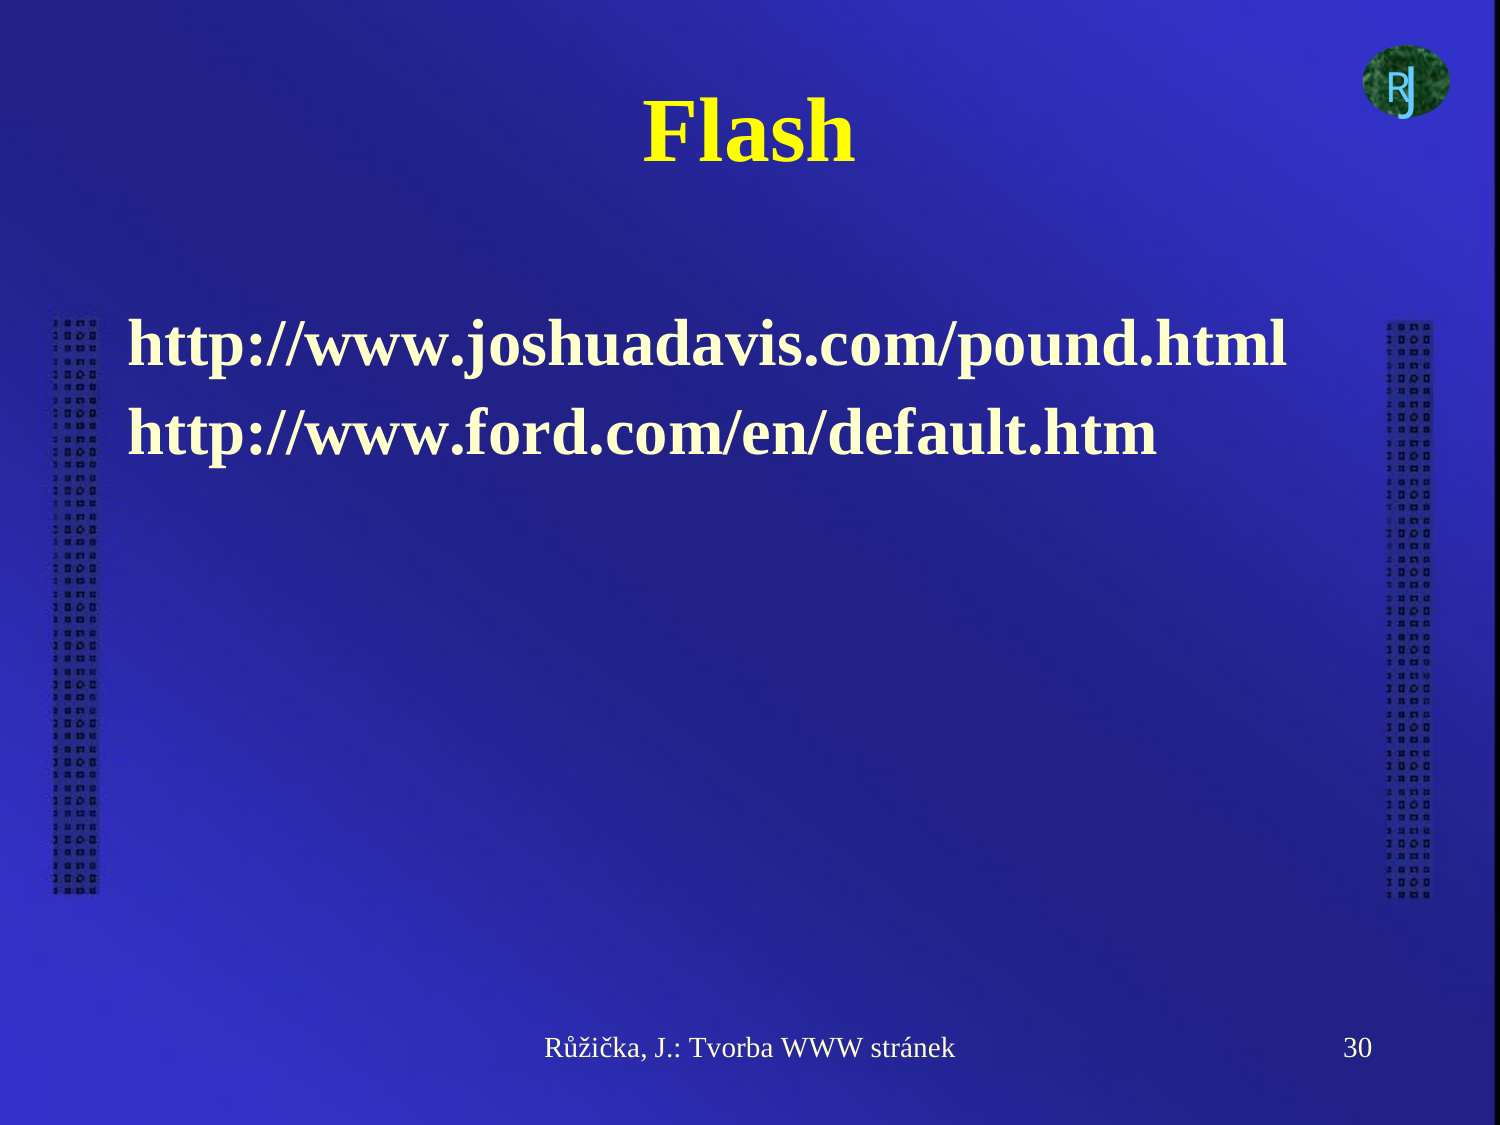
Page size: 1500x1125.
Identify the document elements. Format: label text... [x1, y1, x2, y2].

picture [0, 0, 1500, 1125]
list http://www.joshuadavis.com/pound.html http://www.ford.com/en/default.htm [112, 299, 1388, 1026]
text_box Růžička, J.: Tvorba WWW stránek [512, 1026, 988, 1101]
text_box [1362, 61, 1370, 102]
text_box 31 [1074, 1026, 1388, 1101]
text_box R [1370, 50, 1433, 116]
title Flash [112, 37, 1388, 225]
text_box J [1388, 39, 1451, 128]
